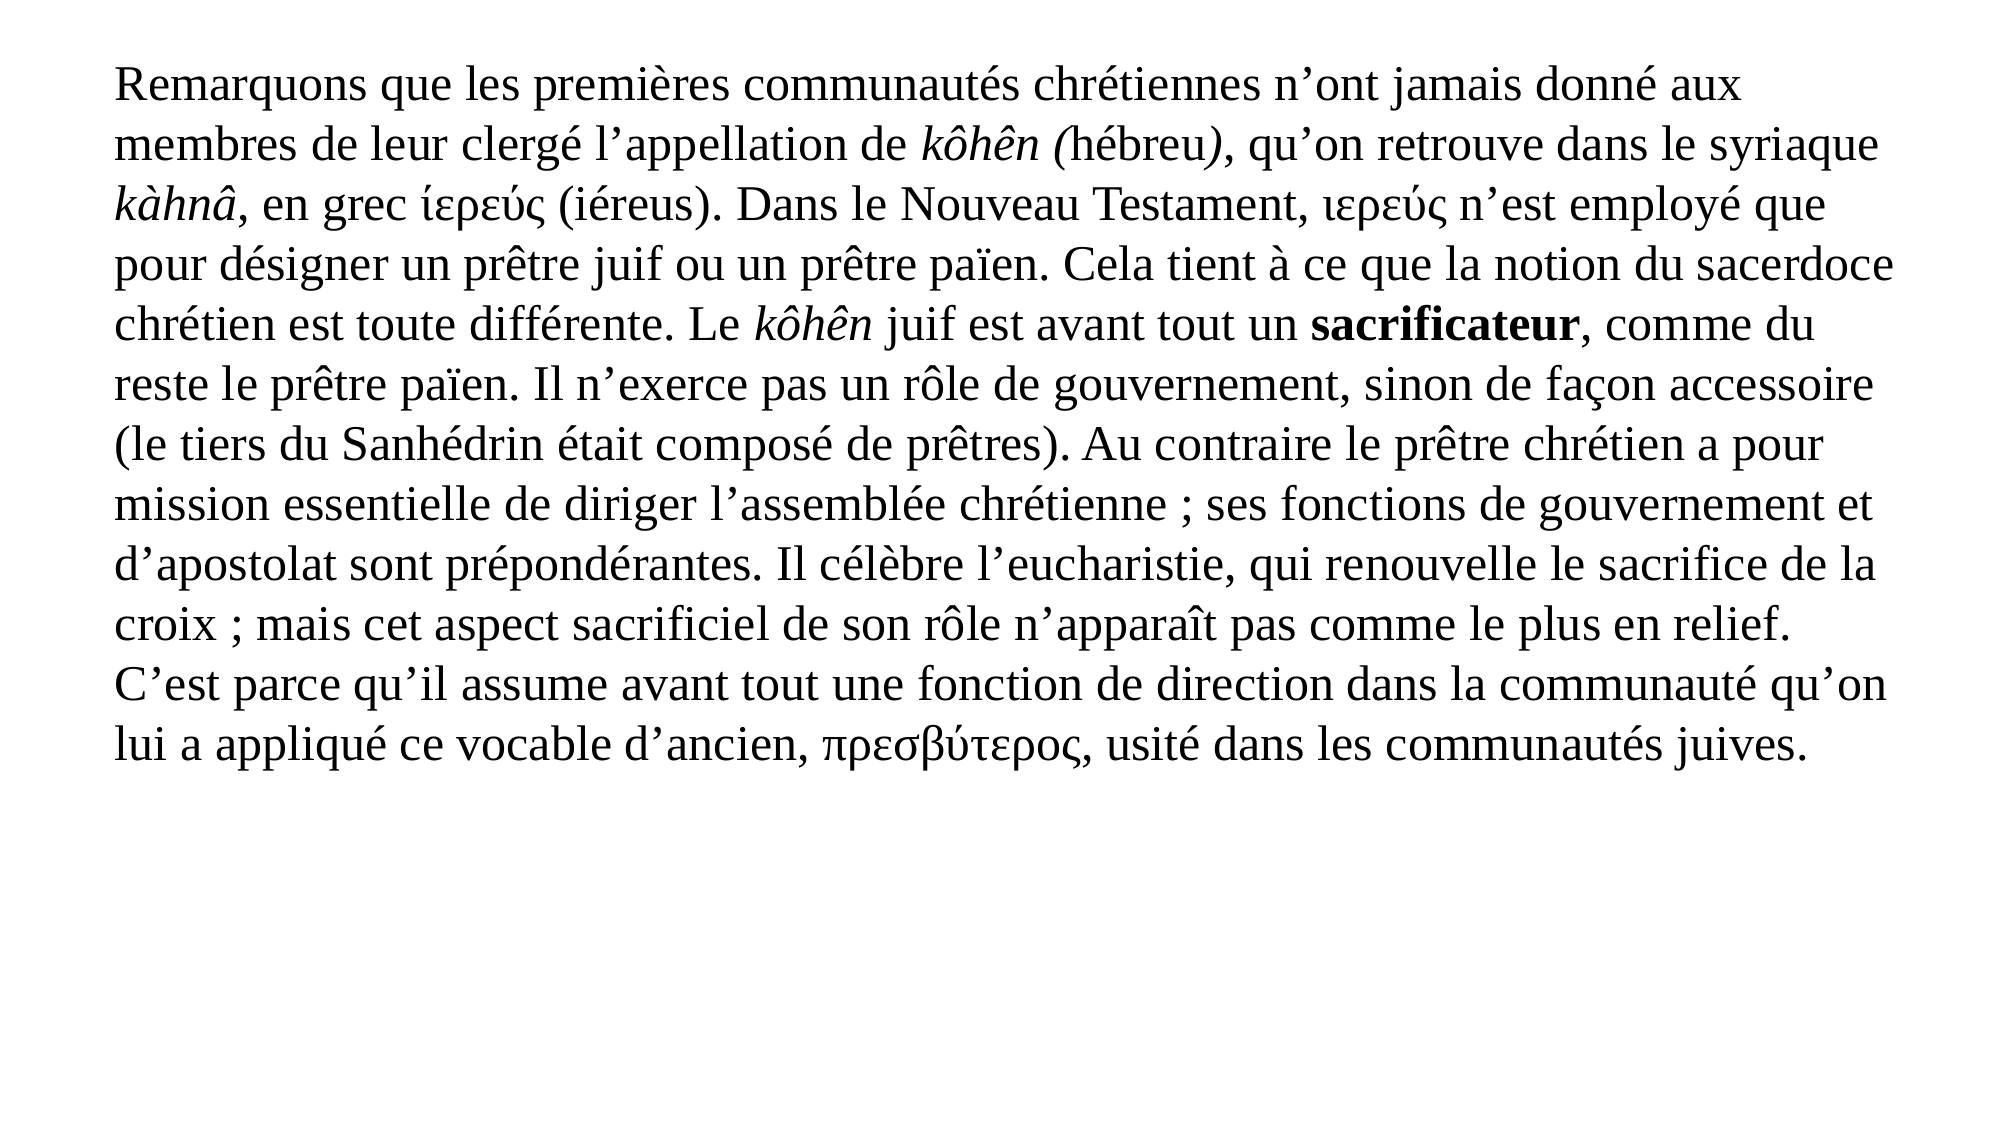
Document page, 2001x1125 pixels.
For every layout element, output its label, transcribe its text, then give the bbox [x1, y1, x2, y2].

text_box Remarquons que les premières communautés chrétiennes n’ont jamais donné aux membres de leur clergé l’appellation de kôhên (hébreu), qu’on retrouve dans le syriaque kàhnâ, en grec ίερεύς (iéreus). Dans le Nouveau Testament, ιερεύς n’est employé que pour désigner un prêtre juif ou un prêtre païen. Cela tient à ce que la notion du sacerdoce chrétien est toute différente. Le kôhên juif est avant tout un sacrificateur, comme du reste le prêtre païen. Il n’exerce pas un rôle de gouvernement, sinon de façon accessoire (le tiers du Sanhédrin était composé de prêtres). Au contraire le prêtre chrétien a pour mission essentielle de diriger l’assemblée chrétienne ; ses fonctions de gouvernement et d’apostolat sont prépondérantes. Il célèbre l’eucharistie, qui renouvelle le sacrifice de la croix ; mais cet aspect sacrificiel de son rôle n’apparaît pas comme le plus en relief. C’est parce qu’il assume avant tout une fonction de direction dans la communauté qu’on lui a appliqué ce vocable d’ancien, πρεσβύτερος, usité dans les communautés juives. [99, 42, 1912, 785]
